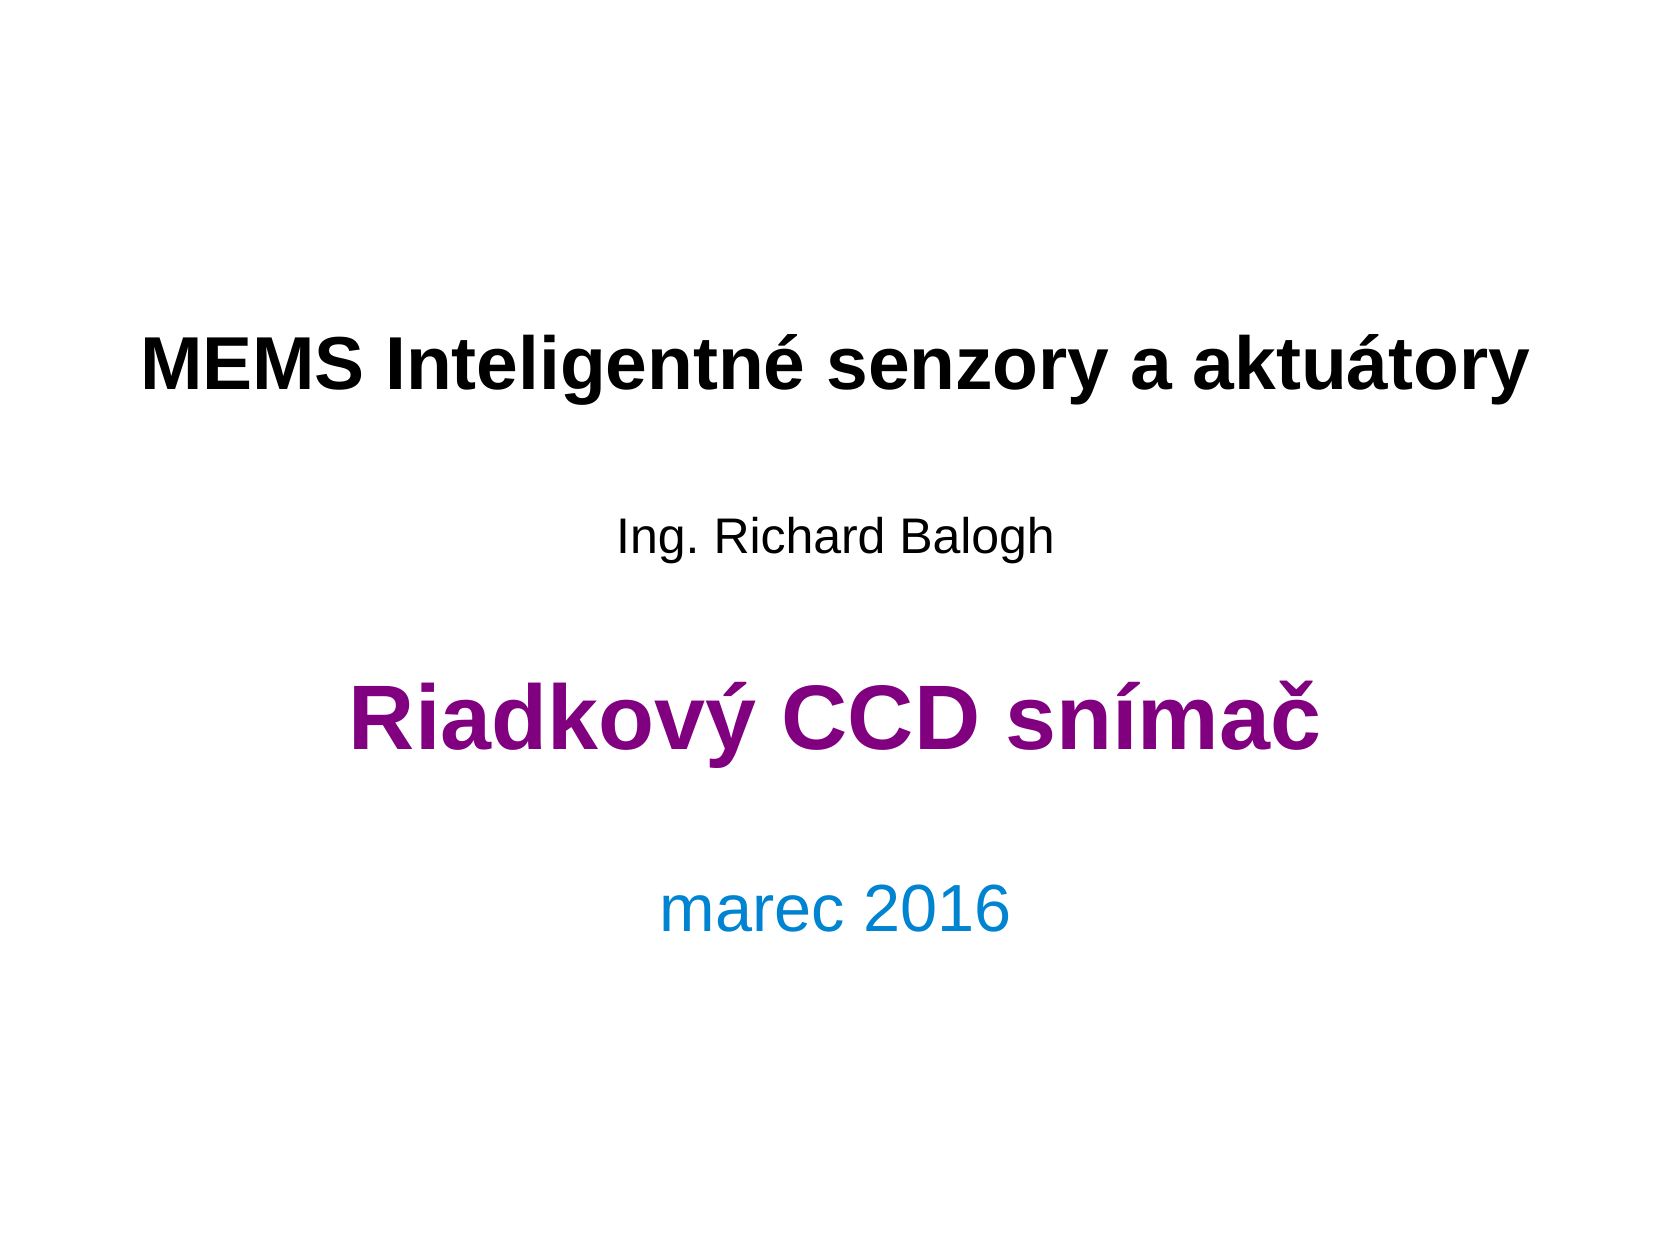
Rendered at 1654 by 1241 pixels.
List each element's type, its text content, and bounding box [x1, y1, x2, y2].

title MEMS Inteligentné senzory a aktuátory Ing. Richard Balogh Riadkový CCD snímač marec 2016 [76, 218, 1595, 1049]
